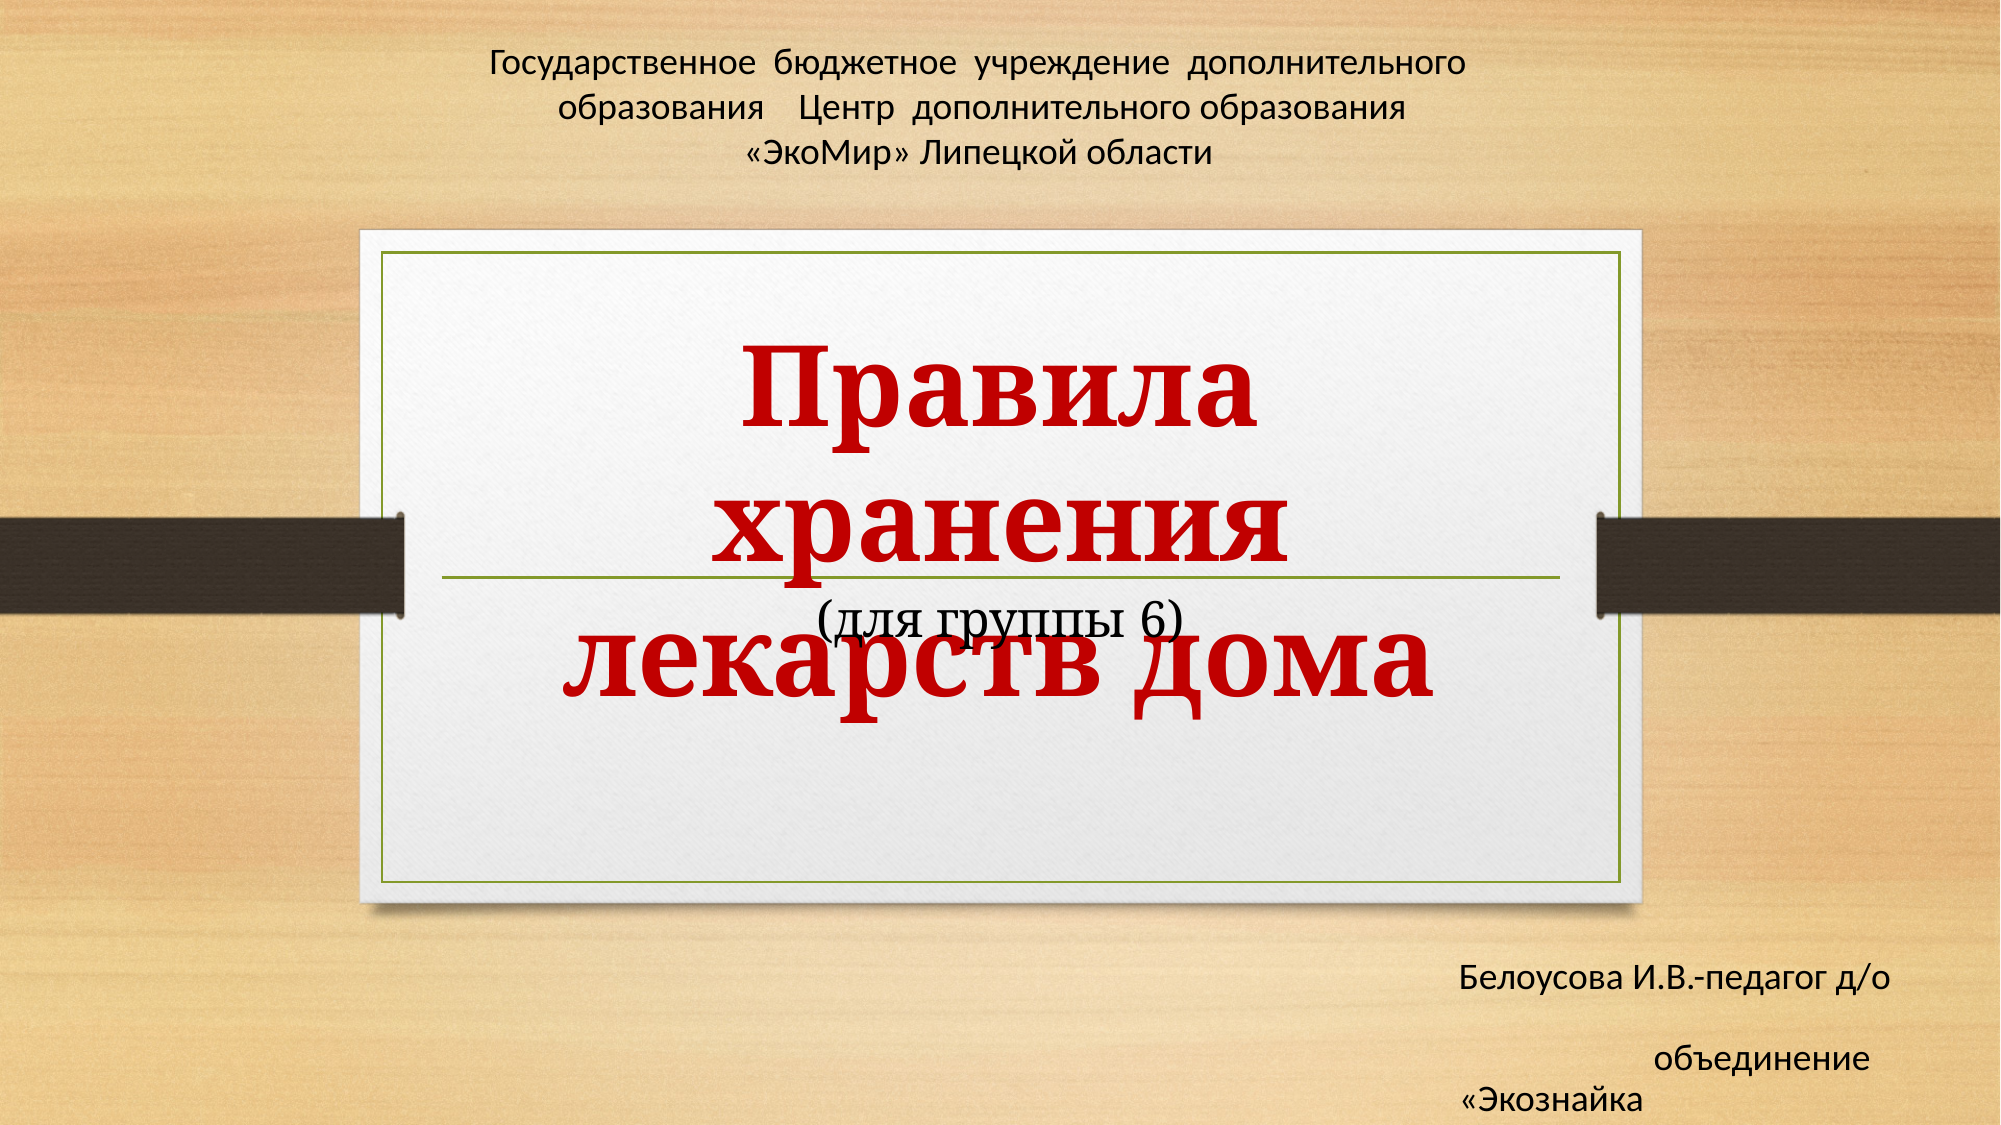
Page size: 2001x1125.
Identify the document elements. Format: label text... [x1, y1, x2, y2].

text_box Белоусова И.В.-педагог д/о объединение «Экознайка [1444, 950, 1937, 1125]
subtitle (для группы 6) [441, 580, 1560, 860]
text_box Государственное бюджетное учреждение дополнительного образования Центр дополнительного образования «ЭкоМир» Липецкой области [466, 30, 1500, 225]
title Правила хранения лекарств дома [441, 306, 1560, 556]
